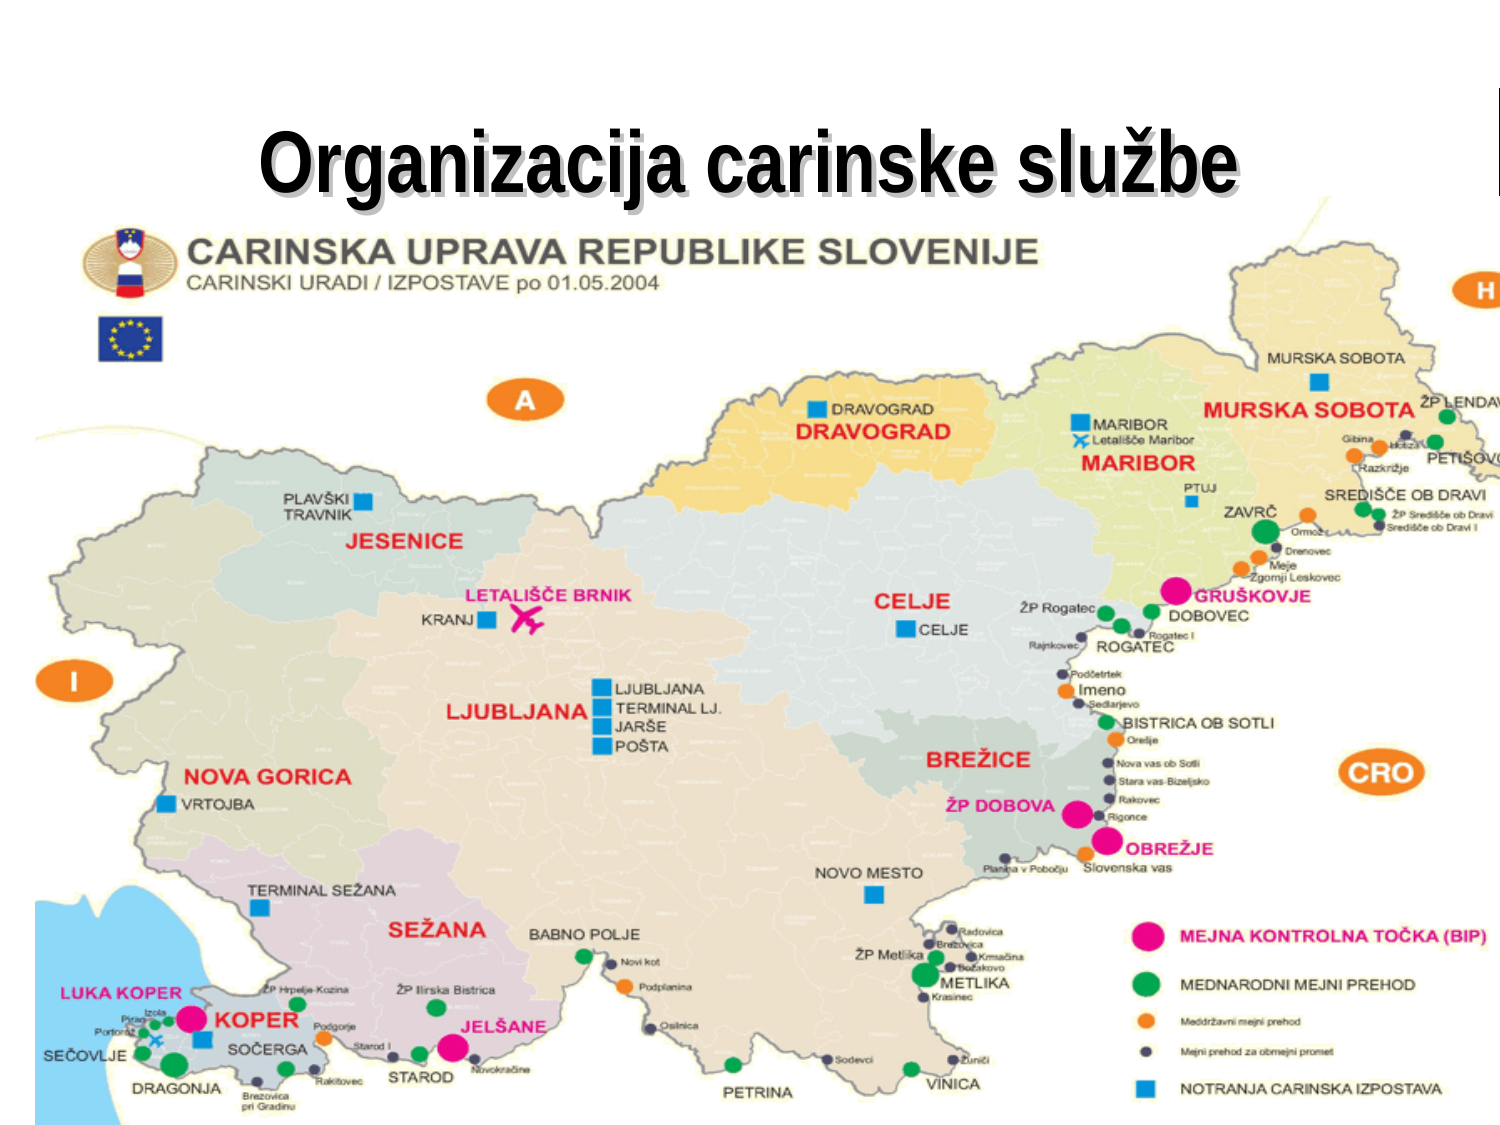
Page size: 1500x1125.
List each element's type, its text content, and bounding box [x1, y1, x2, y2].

picture [35, 196, 1500, 1125]
title Organizacija carinske službe [112, 82, 1388, 233]
